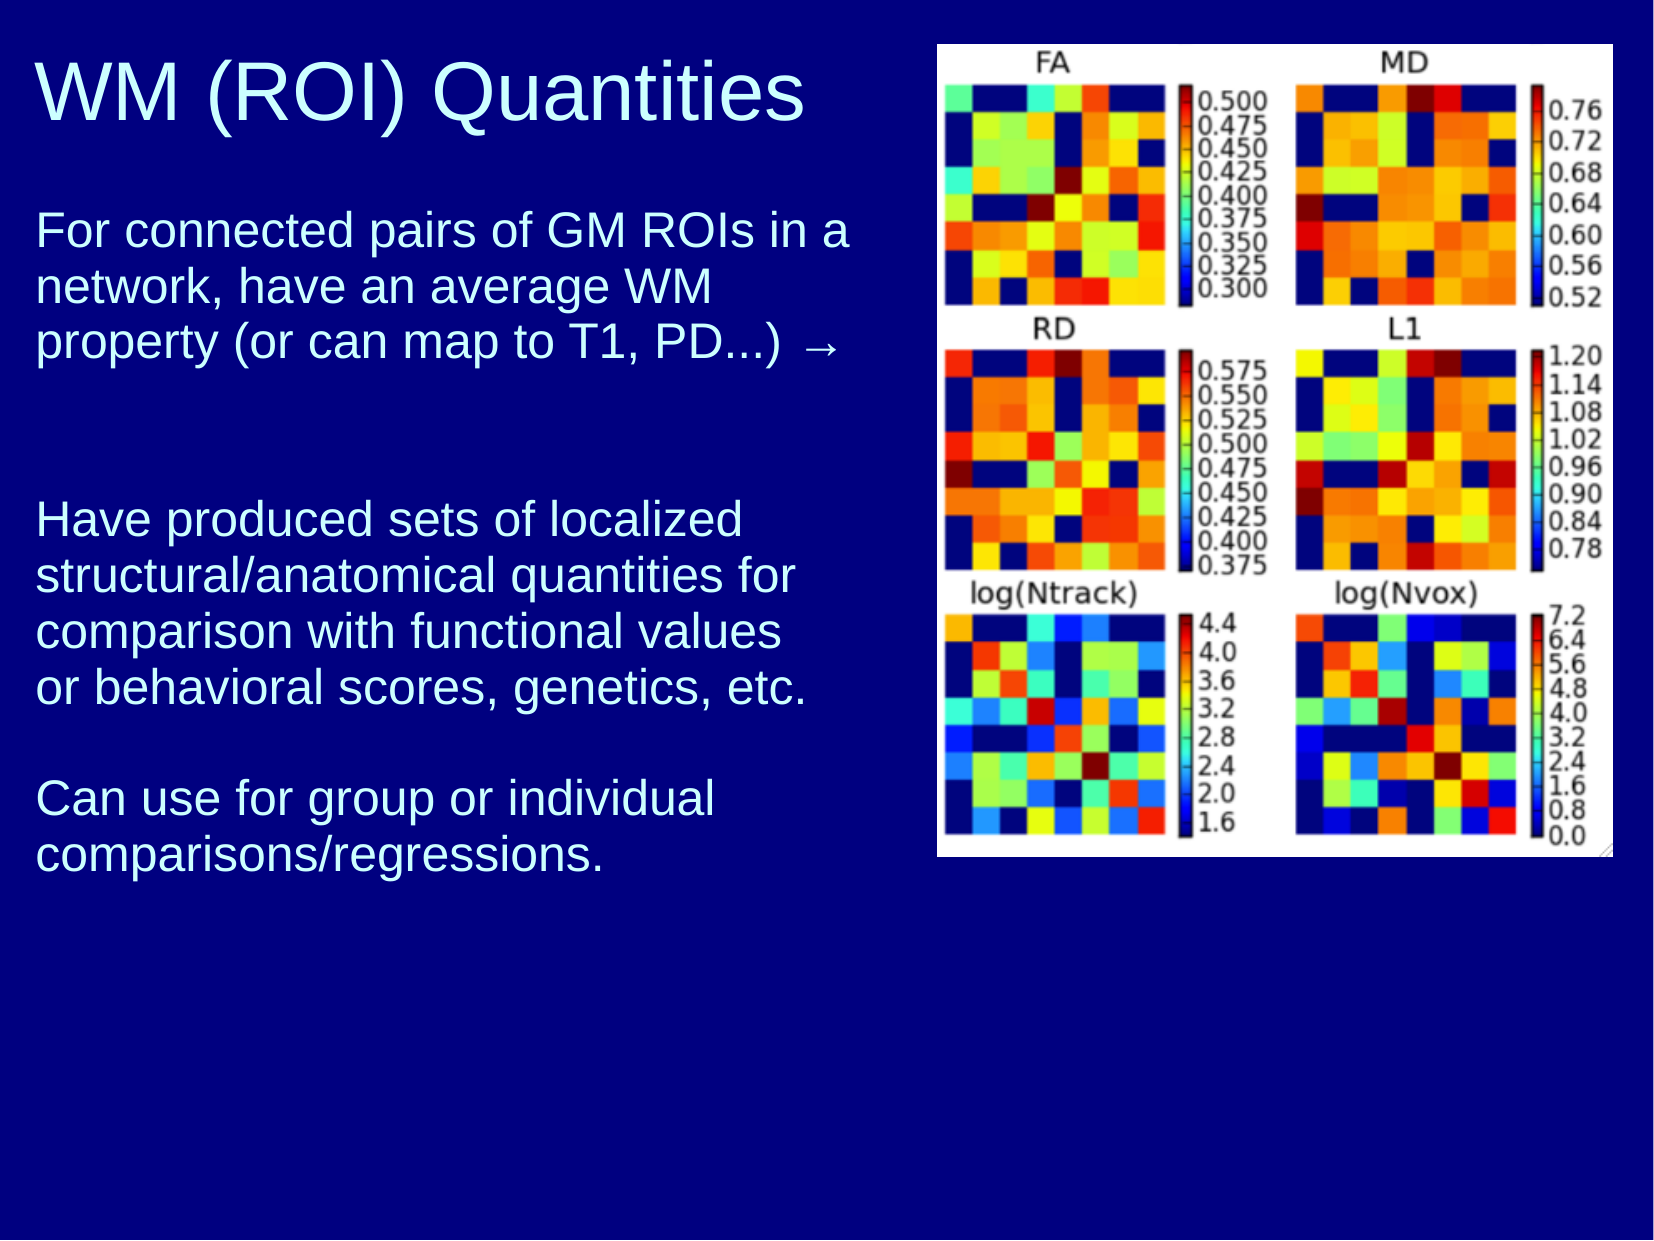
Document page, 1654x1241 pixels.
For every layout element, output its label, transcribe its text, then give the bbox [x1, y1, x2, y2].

text_box Have produced sets of localized structural/anatomical quantities for comparison with functional values or behavioral scores, genetics, etc. Can use for group or individual comparisons/regressions. [20, 484, 827, 890]
text_box For connected pairs of GM ROIs in a network, have an average WM property (or can map to T1, PD...) → [20, 194, 879, 377]
title WM (ROI) Quantities [0, 23, 848, 160]
picture [937, 44, 1613, 857]
